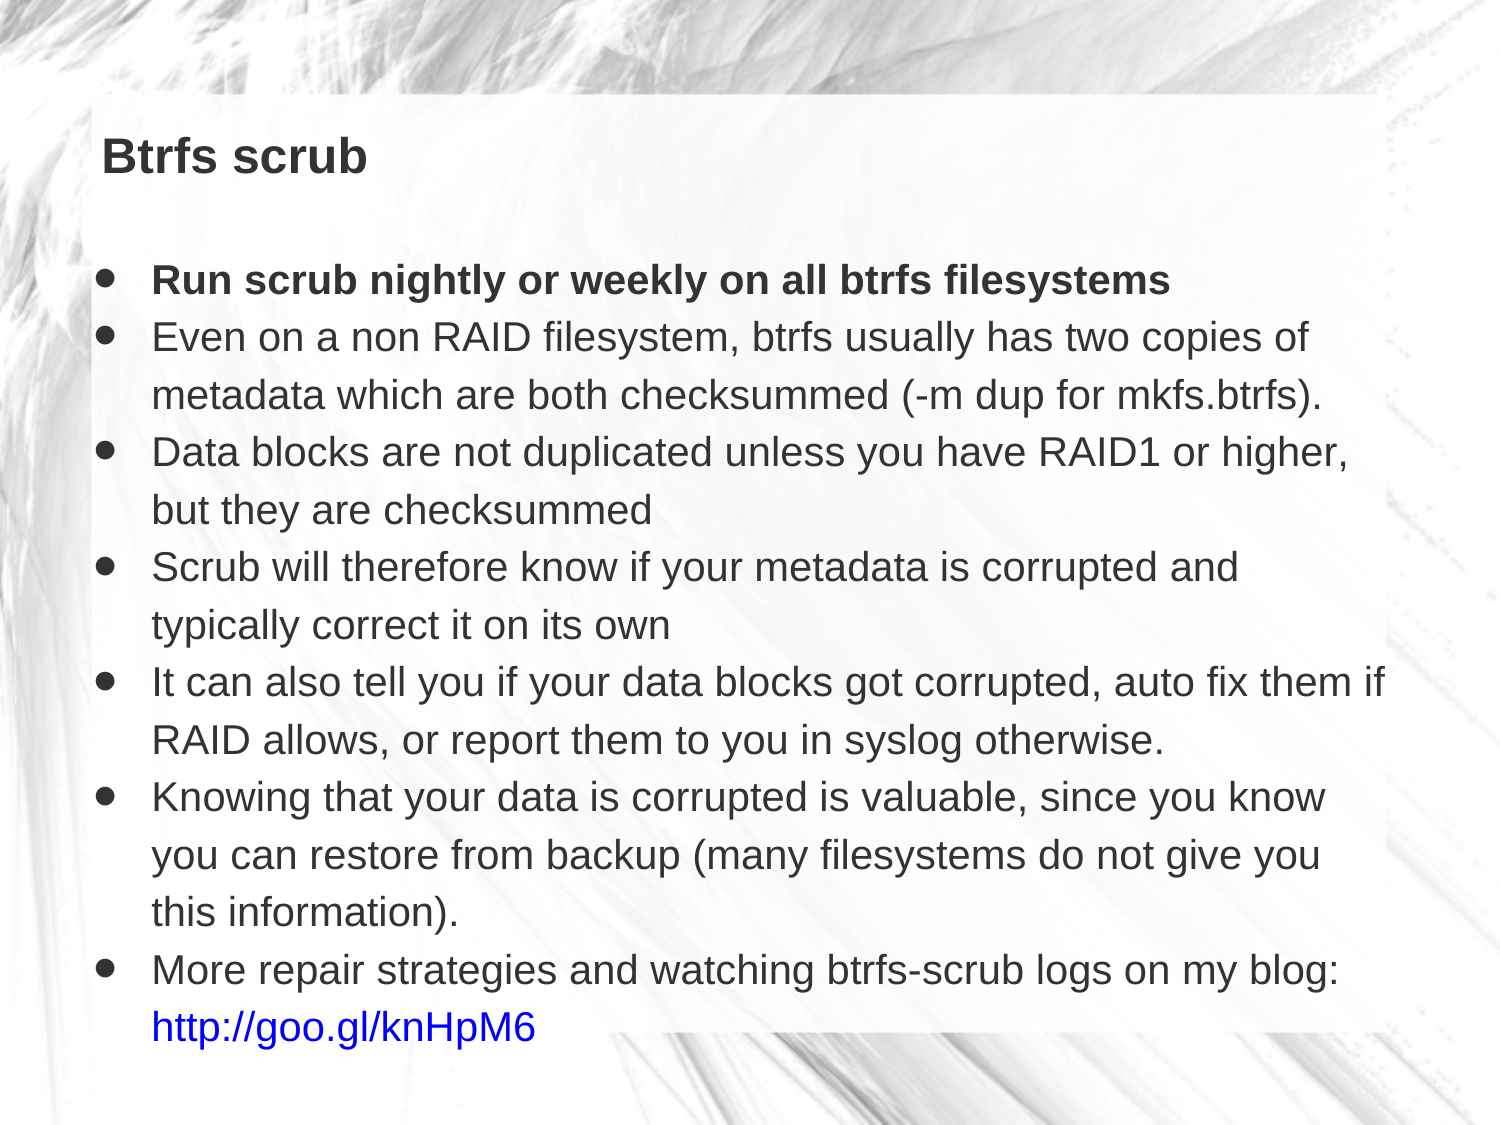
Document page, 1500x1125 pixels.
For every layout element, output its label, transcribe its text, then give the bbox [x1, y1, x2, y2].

list Run scrub nightly or weekly on all btrfs filesystems Even on a non RAID filesystem, btrfs usually has two copies of metadata which are both checksummed (-m dup for mkfs.btrfs). Data blocks are not duplicated unless you have RAID1 or higher, but they are checksummed Scrub will therefore know if your metadata is corrupted and typically correct it on its own It can also tell you if your data blocks got corrupted, auto fix them if RAID allows, or report them to you in syslog otherwise. Knowing that your data is corrupted is valuable, since you know you can restore from backup (many filesystems do not give you this information). More repair strategies and watching btrfs-scrub logs on my blog: http://goo.gl/knHpM6 [61, 229, 1412, 1017]
title Btrfs scrub [61, 108, 1412, 205]
picture [0, 0, 1500, 1125]
